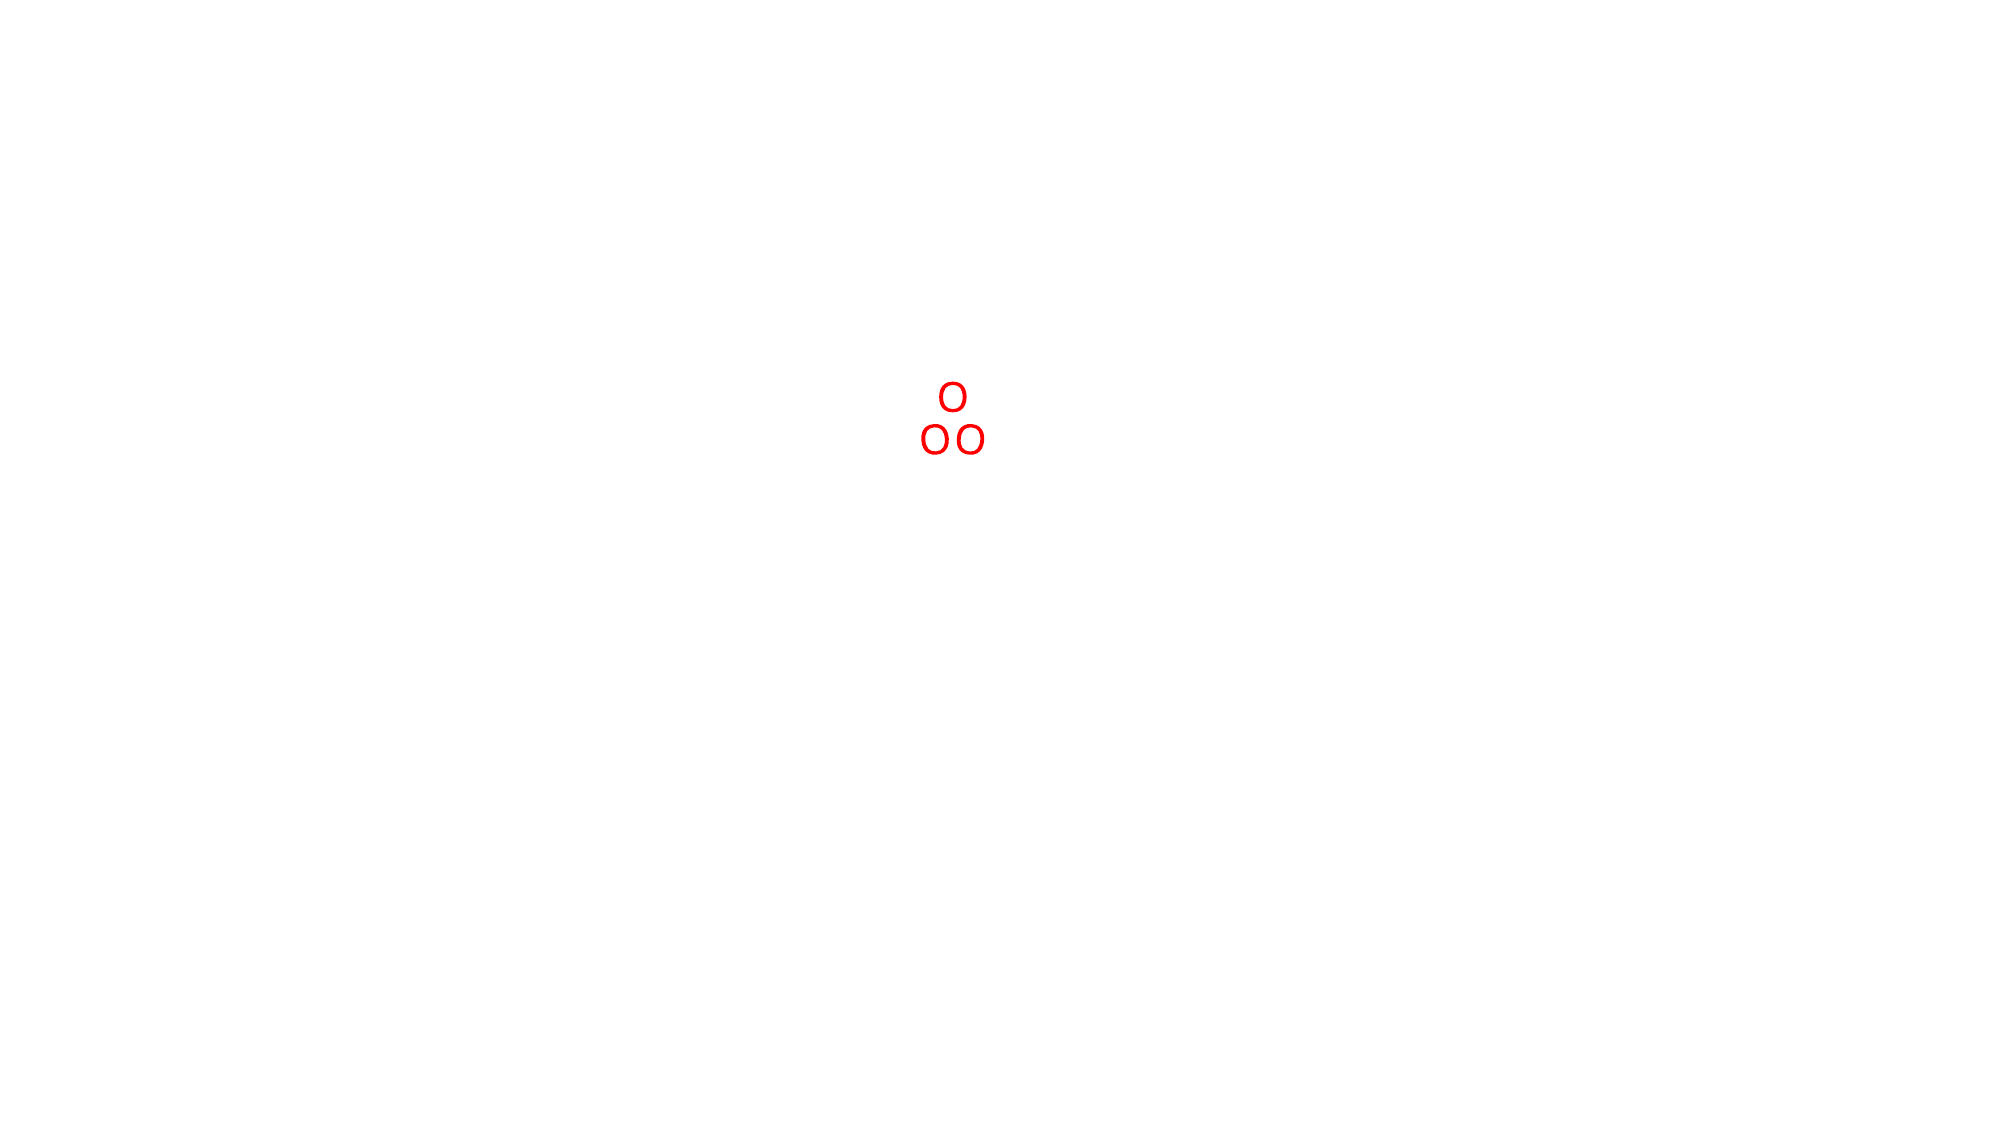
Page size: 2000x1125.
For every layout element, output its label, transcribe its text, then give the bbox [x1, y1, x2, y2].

text_box O O O [956, 424, 985, 455]
text_box O O O [921, 424, 949, 455]
text_box O O O [939, 381, 967, 413]
